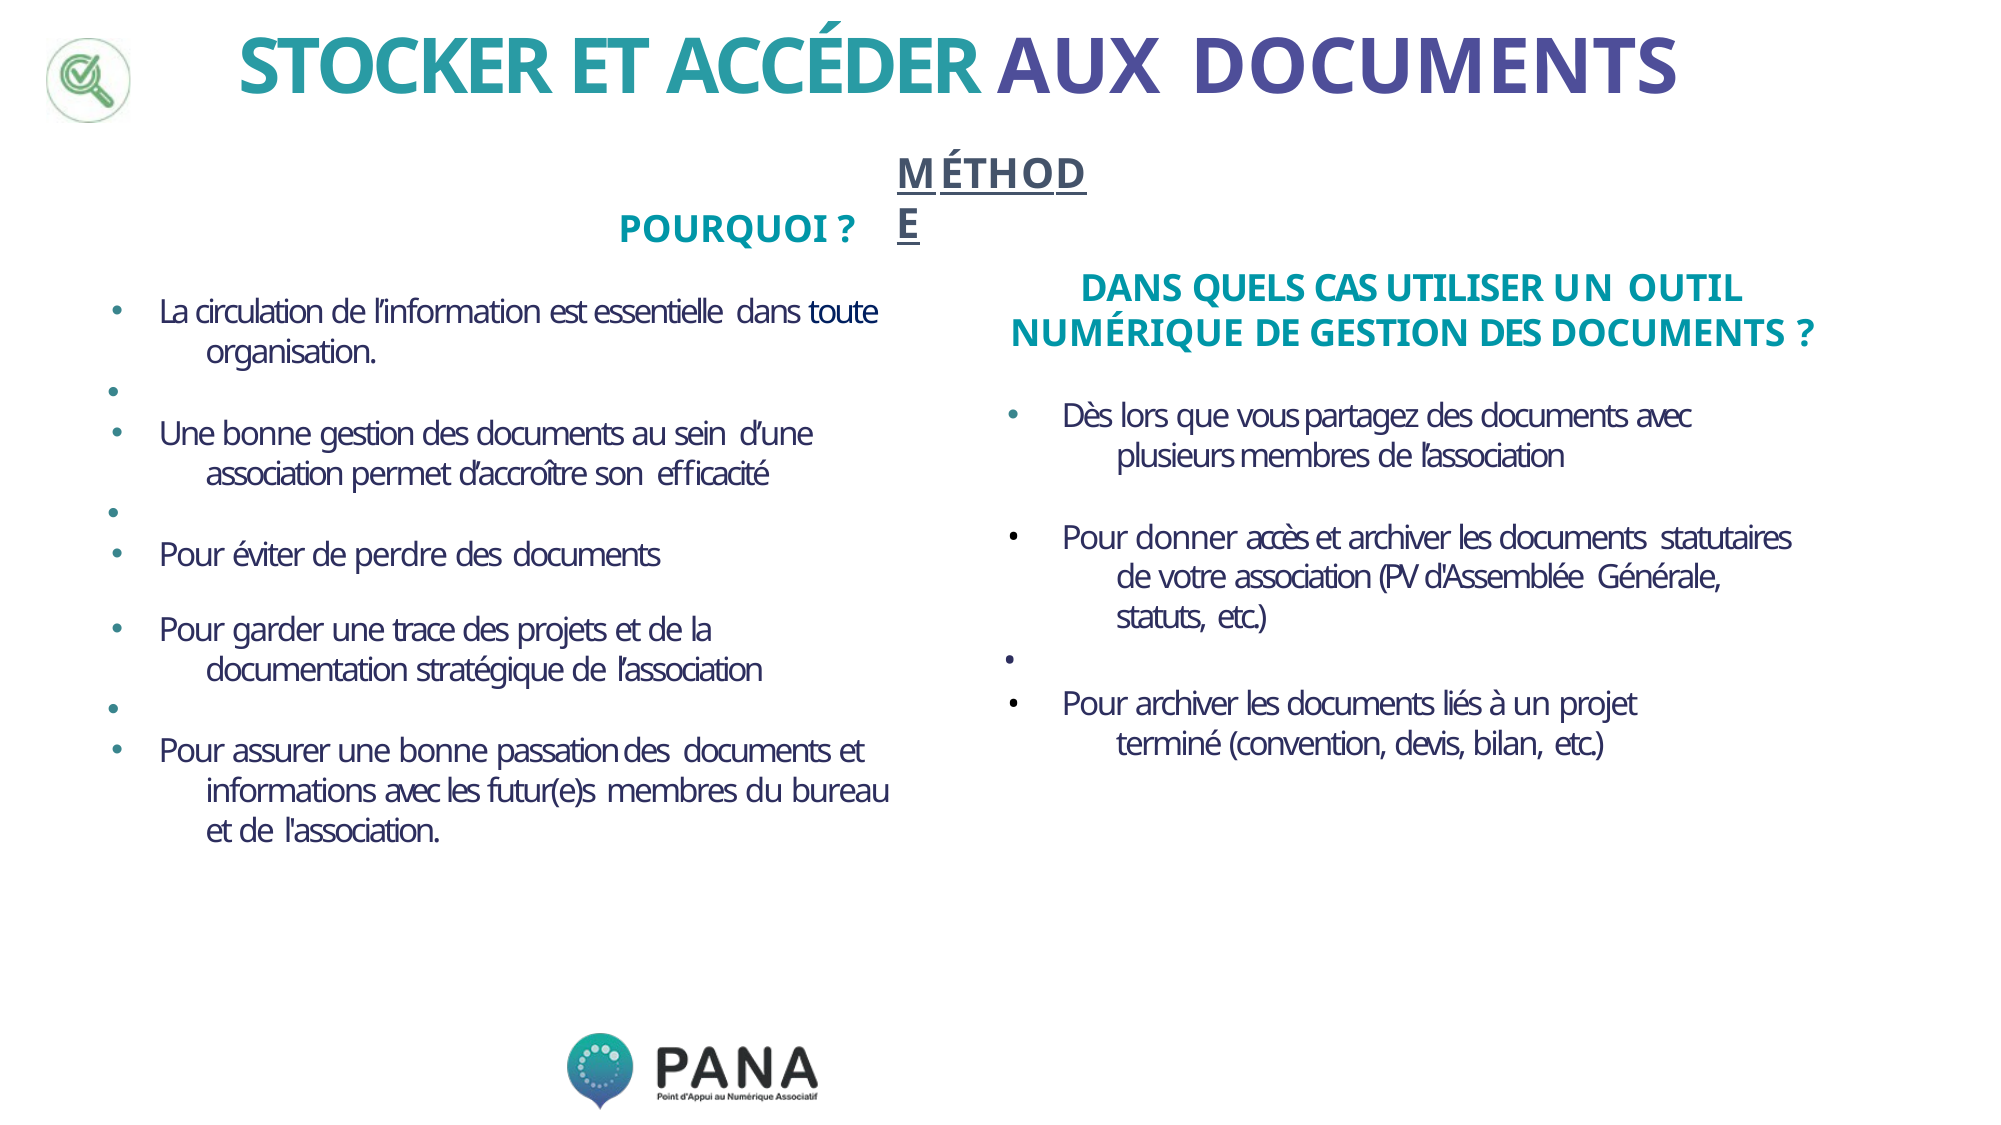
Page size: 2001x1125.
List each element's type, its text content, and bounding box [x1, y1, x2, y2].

text_box DANS QUELS CAS UTILISER UN OUTIL NUMÉRIQUE DE GESTION DES DOCUMENTS ? Dès lors que vous partagez des documents avec plusieurs membres de l’association Pour donner accès et archiver les documents statutaires de votre association (PV d'Assemblée Générale, statuts, etc.) Pour archiver les documents liés à un projet terminé (convention, devis, bilan, etc.) [1003, 261, 1832, 721]
text_box [46, 39, 130, 122]
title STOCKER ET ACCÉDER AUX DOCUMENTS [235, 13, 1765, 111]
list POURQUOI ? La circulation de l’information est essentielle dans toute organisation. Une bonne gestion des documents au sein d’une association permet d’accroître son efficacité Pour éviter de perdre des documents Pour garder une trace des projets et de la documentation stratégique de l’association Pour assurer une bonne passation des documents et informations avec les futur(e)s membres du bureau et de l'association. [107, 203, 895, 856]
text_box MÉTHODE [894, 144, 1106, 198]
